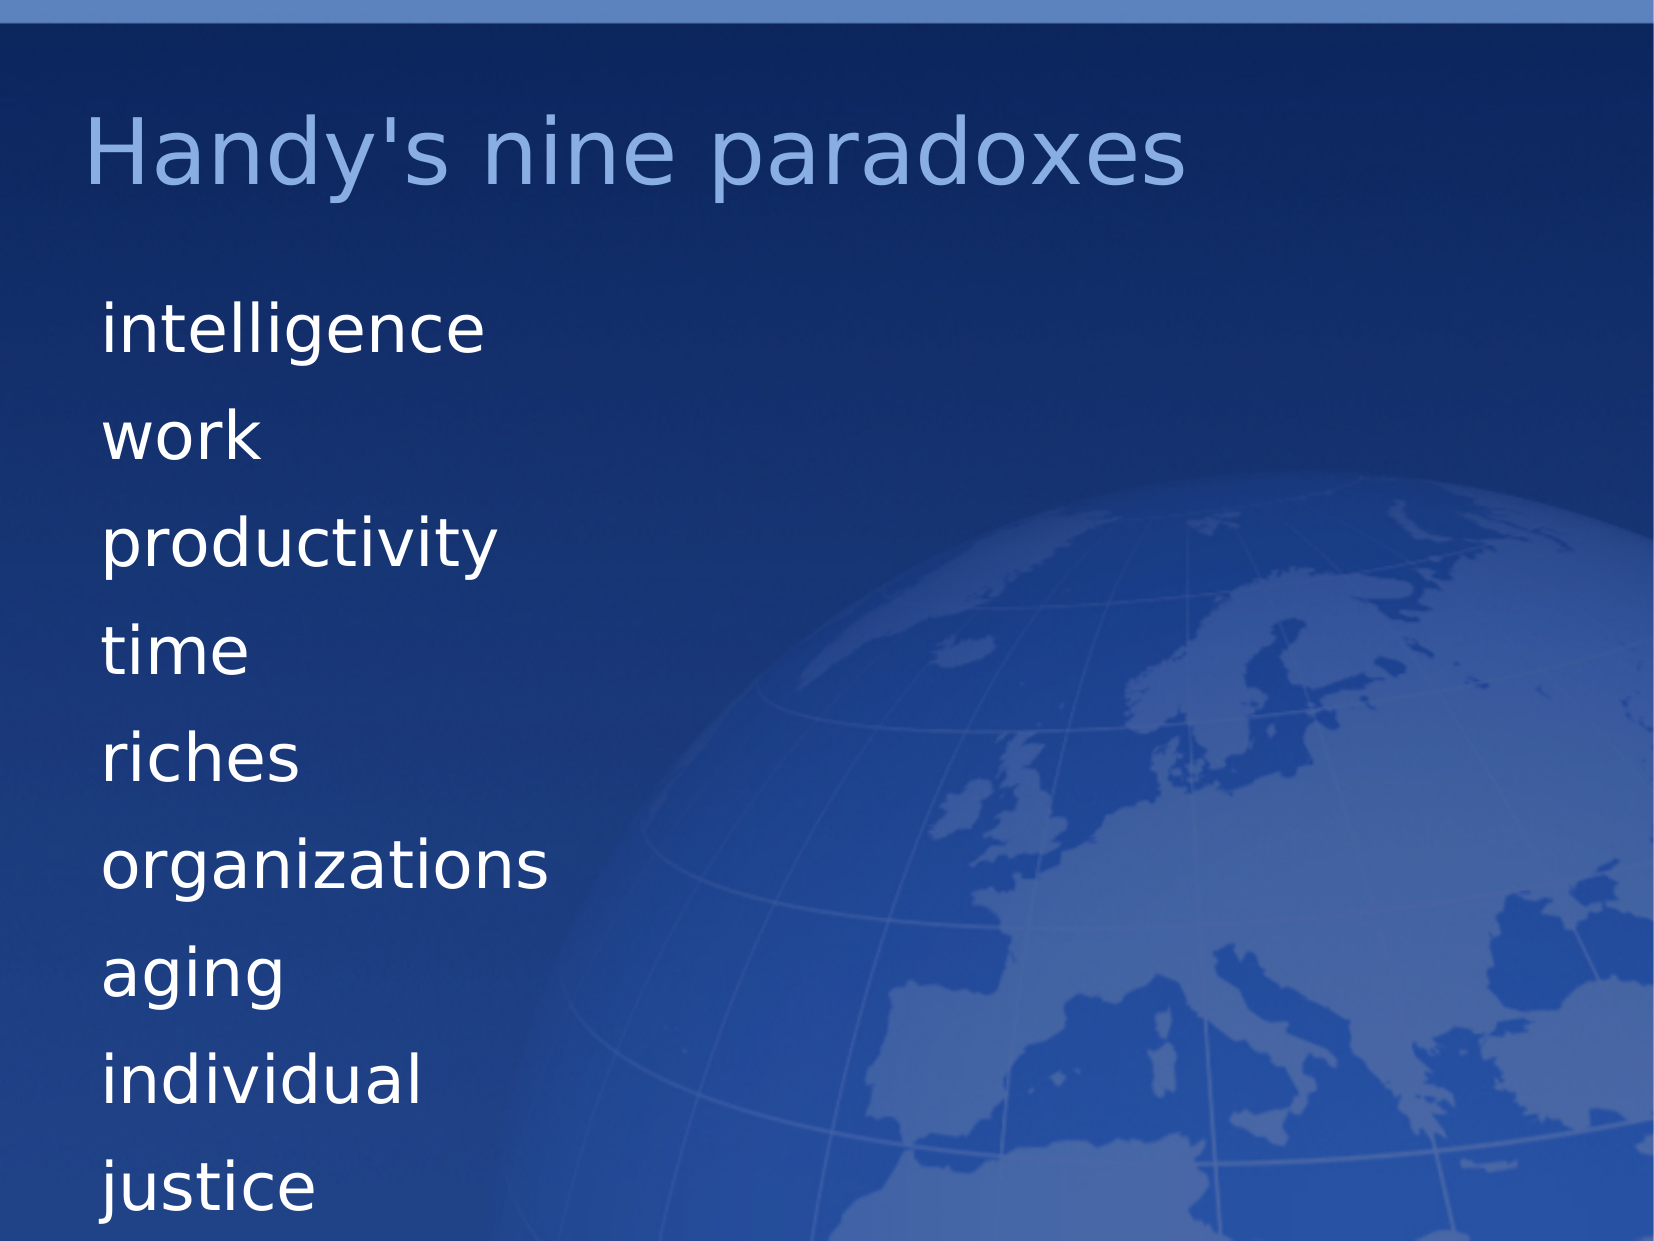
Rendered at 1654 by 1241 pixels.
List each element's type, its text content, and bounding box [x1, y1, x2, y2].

list intelligence work productivity time riches organizations aging individual justice [82, 290, 1571, 1227]
title Handy's nine paradoxes [82, 56, 1571, 250]
picture [0, 0, 1654, 1241]
